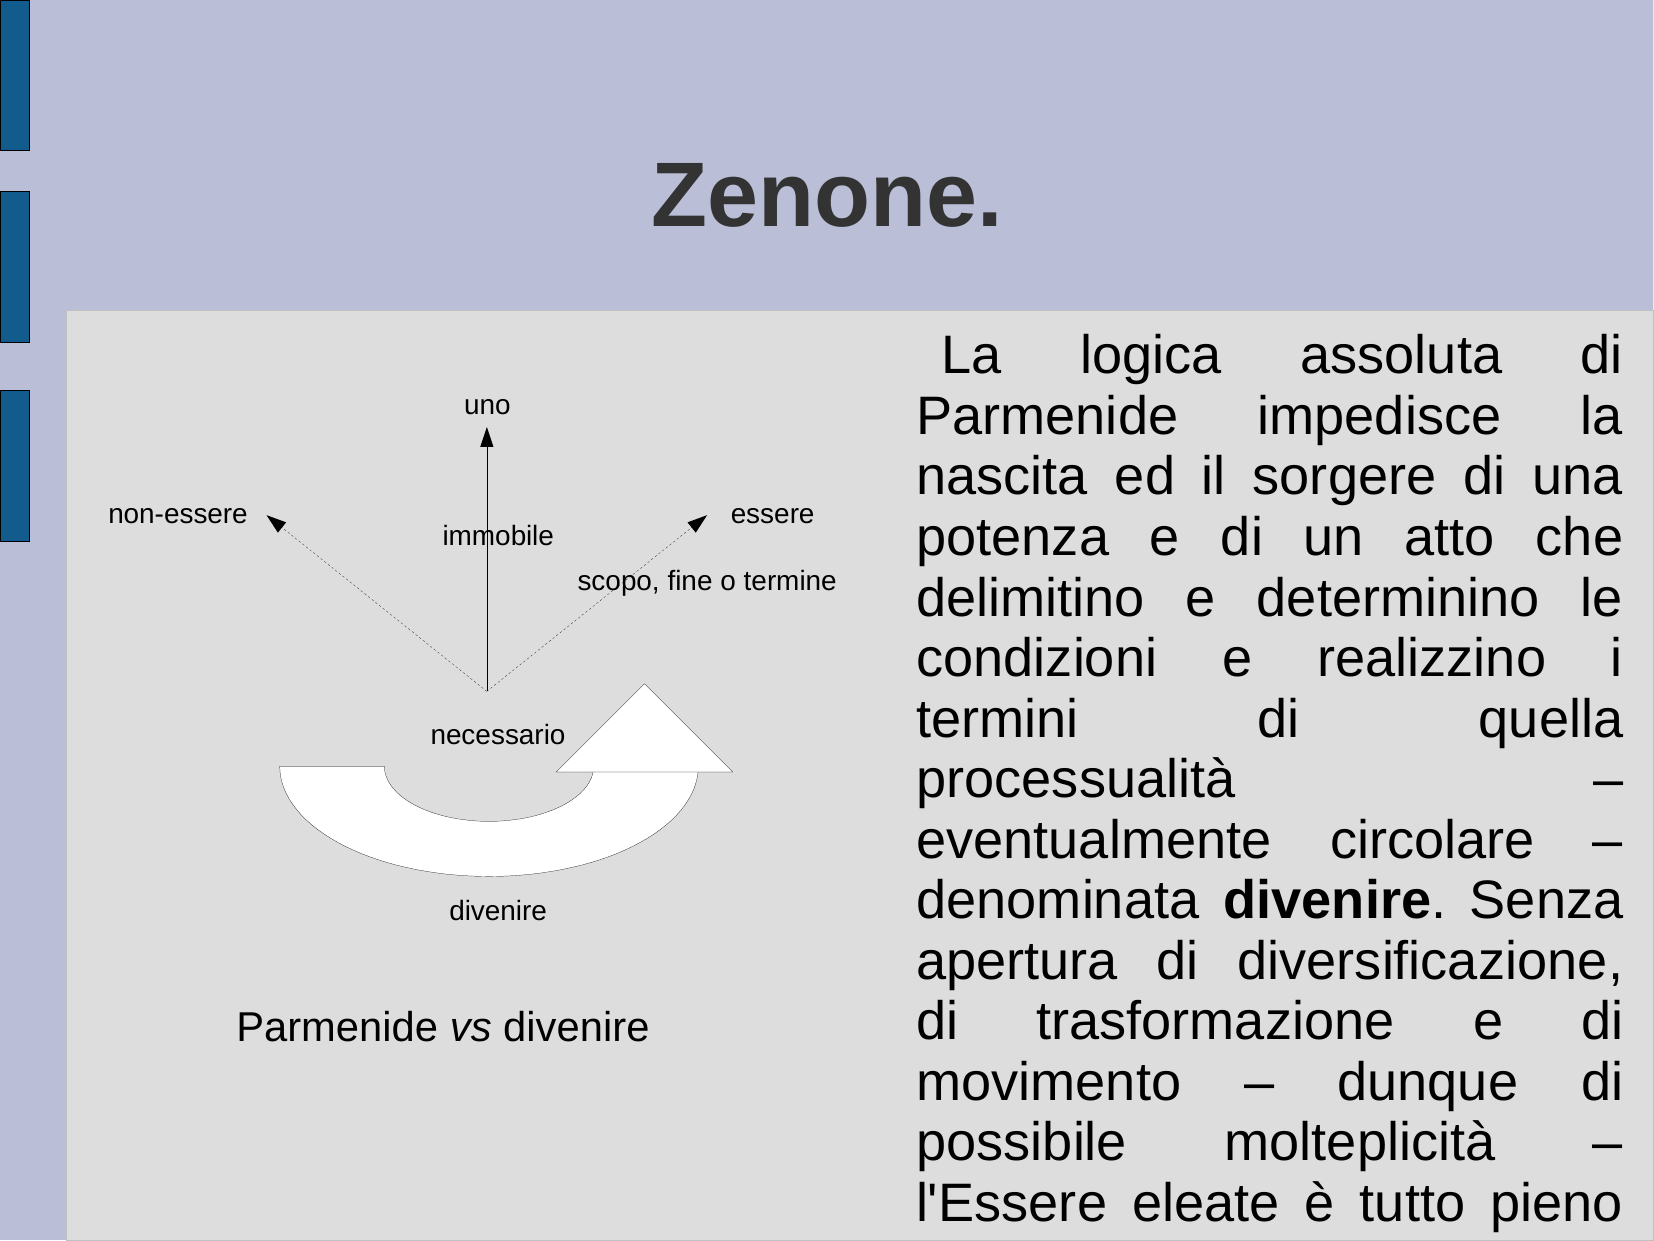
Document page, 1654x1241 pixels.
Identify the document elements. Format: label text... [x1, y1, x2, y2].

title Zenone. [121, 91, 1534, 299]
chart [29, 363, 899, 947]
text_box Parmenide vs divenire [177, 1003, 709, 1051]
list La logica assoluta di Parmenide impedisce la nascita ed il sorgere di una potenza e di un atto che delimitino e determinino le condizioni e realizzino i termini di quella processualità – eventualmente circolare – denominata divenire. Senza apertura di diversificazione, di trasformazione e di movimento – dunque di possibile molteplicità – l'Essere eleate è tutto pieno e se ne sta in se stesso. [845, 324, 1625, 1211]
